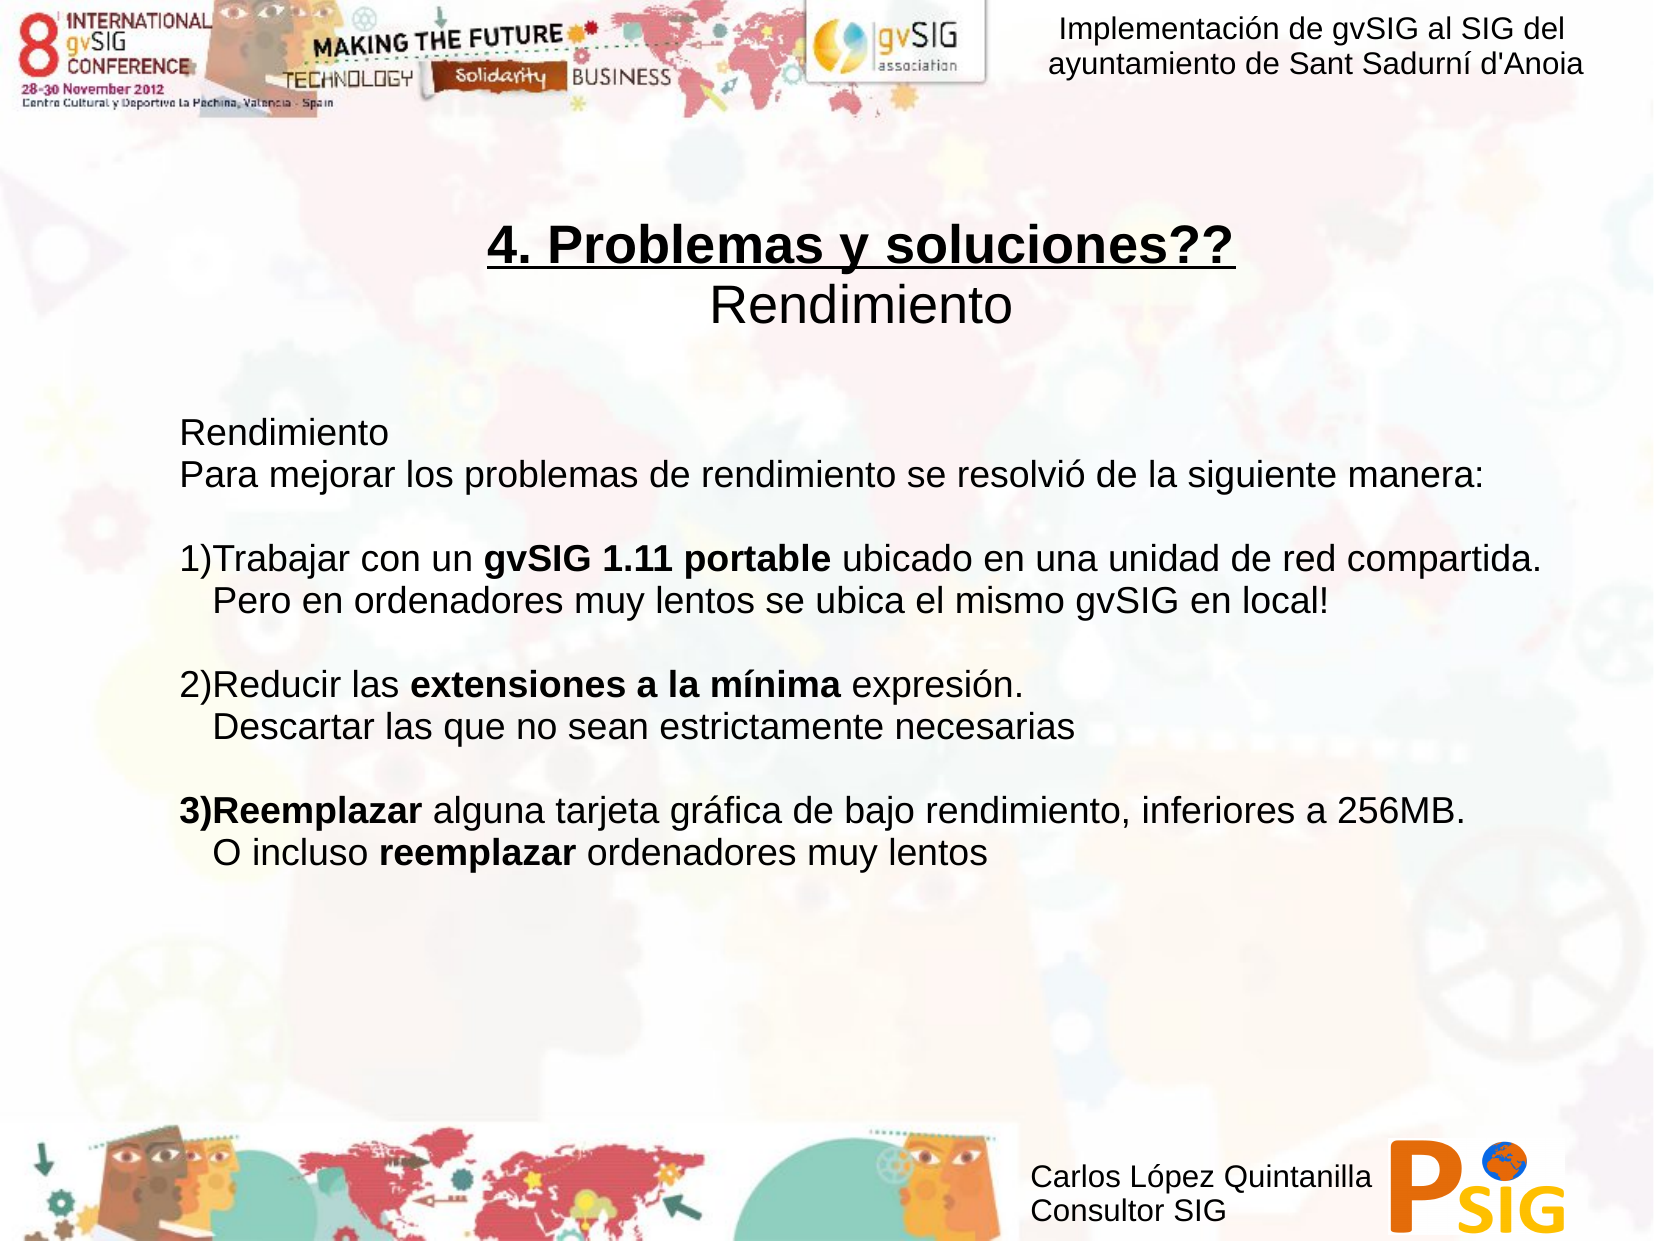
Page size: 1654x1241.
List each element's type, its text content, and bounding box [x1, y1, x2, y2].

text_box 4. Problemas y soluciones?? Rendimiento [472, 206, 1251, 345]
text_box Rendimiento Para mejorar los problemas de rendimiento se resolvió de la siguiente manera: Trabajar con un gvSIG 1.11 portable ubicado en una unidad de red compartida. Pero en ordenadores muy lentos se ubica el mismo gvSIG en local! Reducir las extensiones a la mínima expresión. Descartar las que no sean estrictamente necesarias Reemplazar alguna tarjeta gráfica de bajo rendimiento, inferiores a 256MB. O incluso reemplazar ordenadores muy lentos [164, 403, 1565, 887]
picture [0, 0, 1654, 1241]
